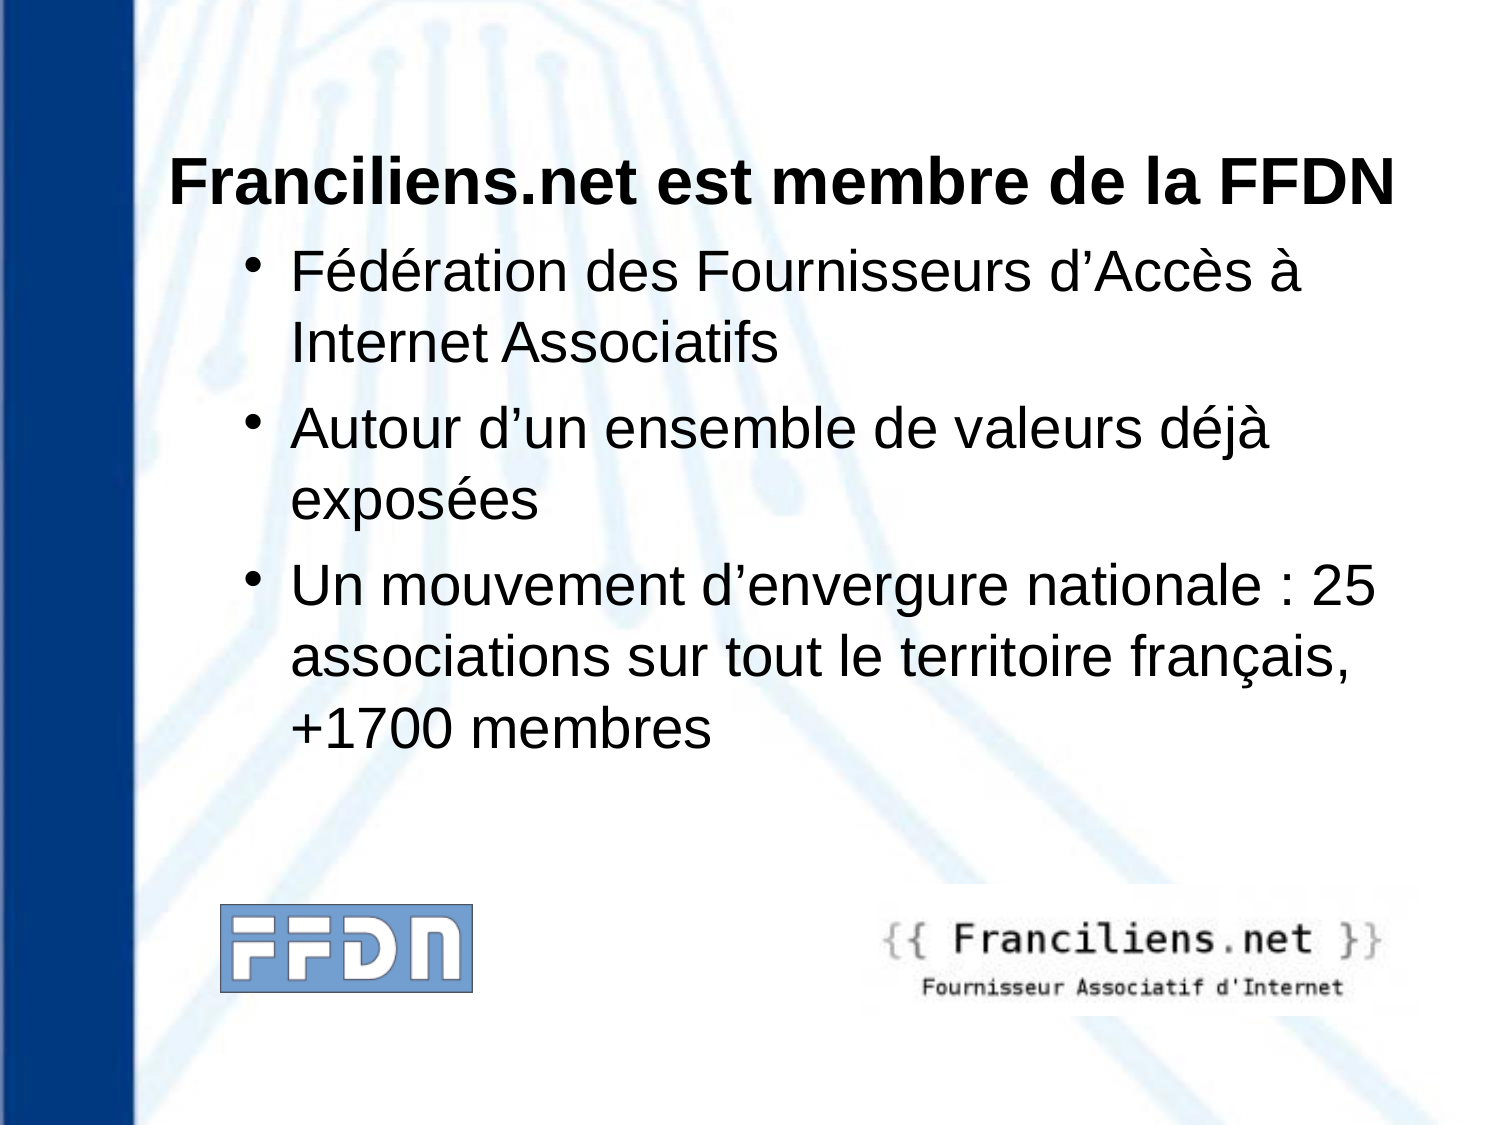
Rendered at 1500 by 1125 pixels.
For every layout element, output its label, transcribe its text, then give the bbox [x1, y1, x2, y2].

list Franciliens.net est membre de la FFDN Fédération des Fournisseurs d’Accès à Internet Associatifs Autour d’un ensemble de valeurs déjà exposées Un mouvement d’envergure nationale : 25 associations sur tout le territoire français, +1700 membres [153, 129, 1425, 867]
picture [0, 0, 1500, 1125]
